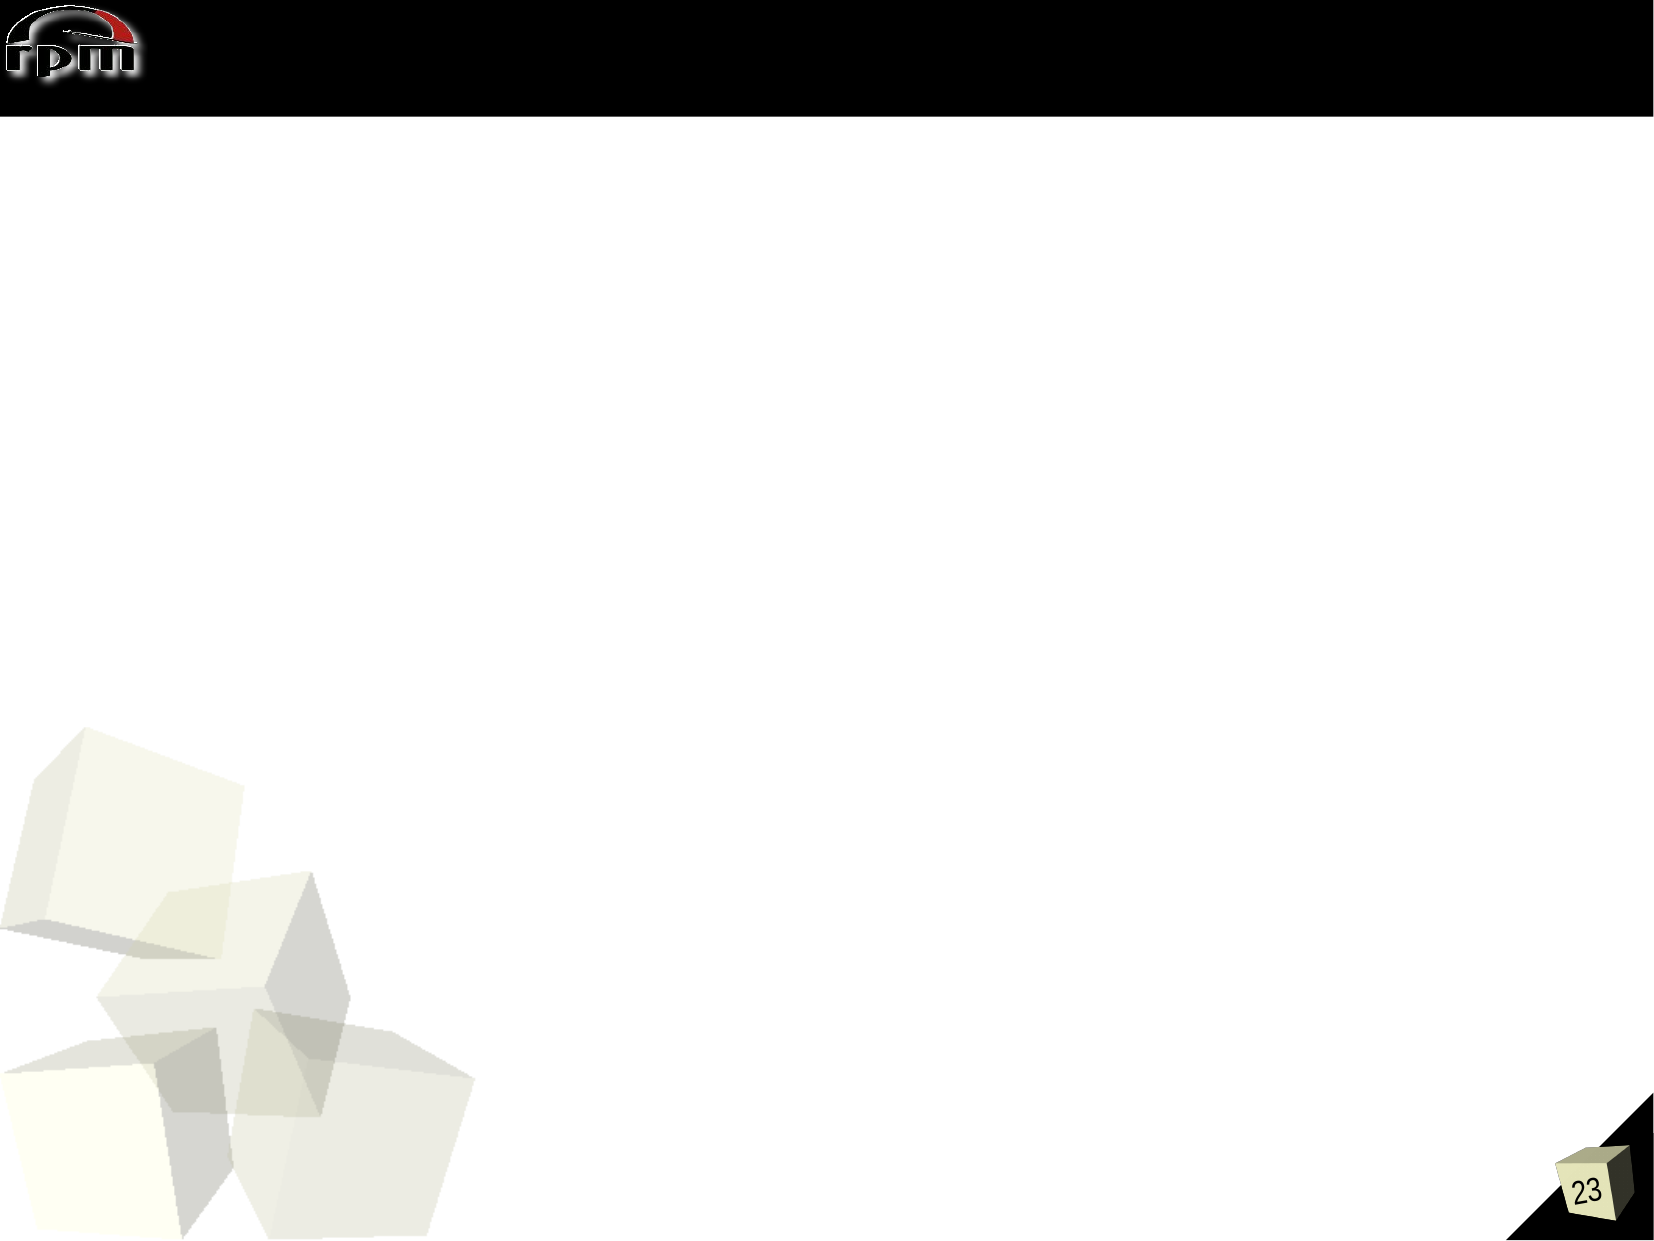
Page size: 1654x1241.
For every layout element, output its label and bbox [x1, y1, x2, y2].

picture [0, 0, 148, 89]
picture [0, 726, 477, 1241]
